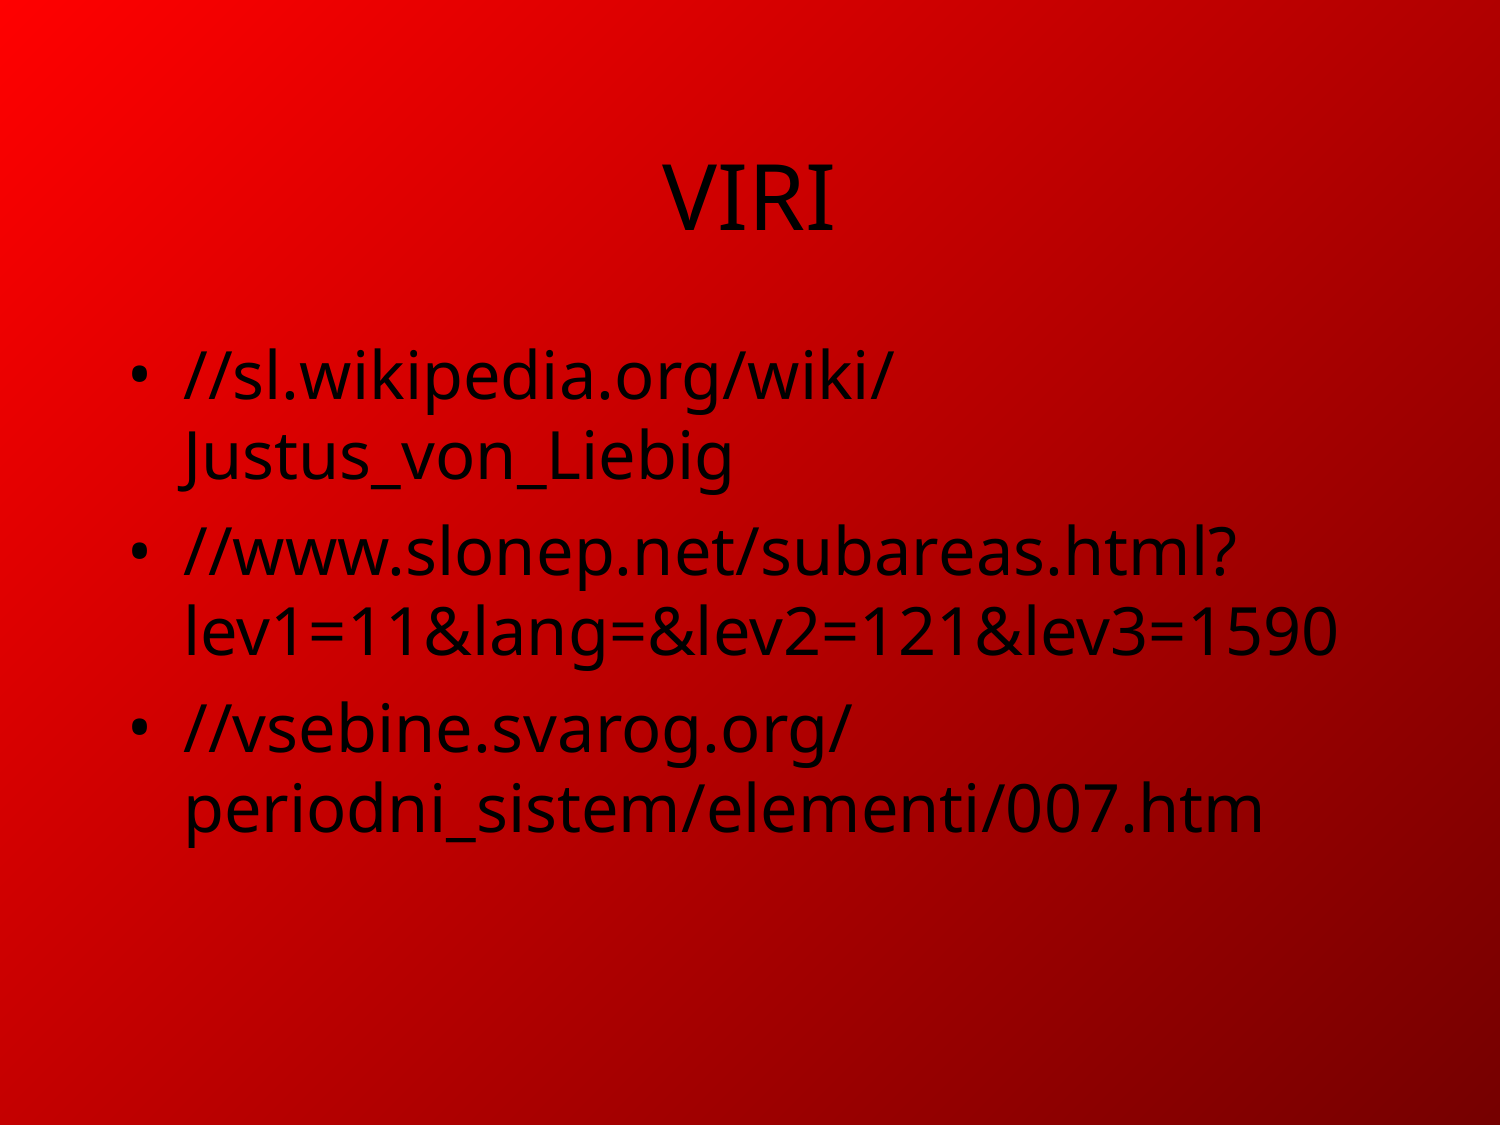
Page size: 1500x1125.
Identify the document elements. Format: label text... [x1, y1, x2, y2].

list //sl.wikipedia.org/wiki/Justus_von_Liebig //www.slonep.net/subareas.html?lev1=11&lang=&lev2=121&lev3=1590 //vsebine.svarog.org/periodni_sistem/elementi/007.htm [112, 324, 1388, 1000]
title VIRI [112, 99, 1388, 288]
